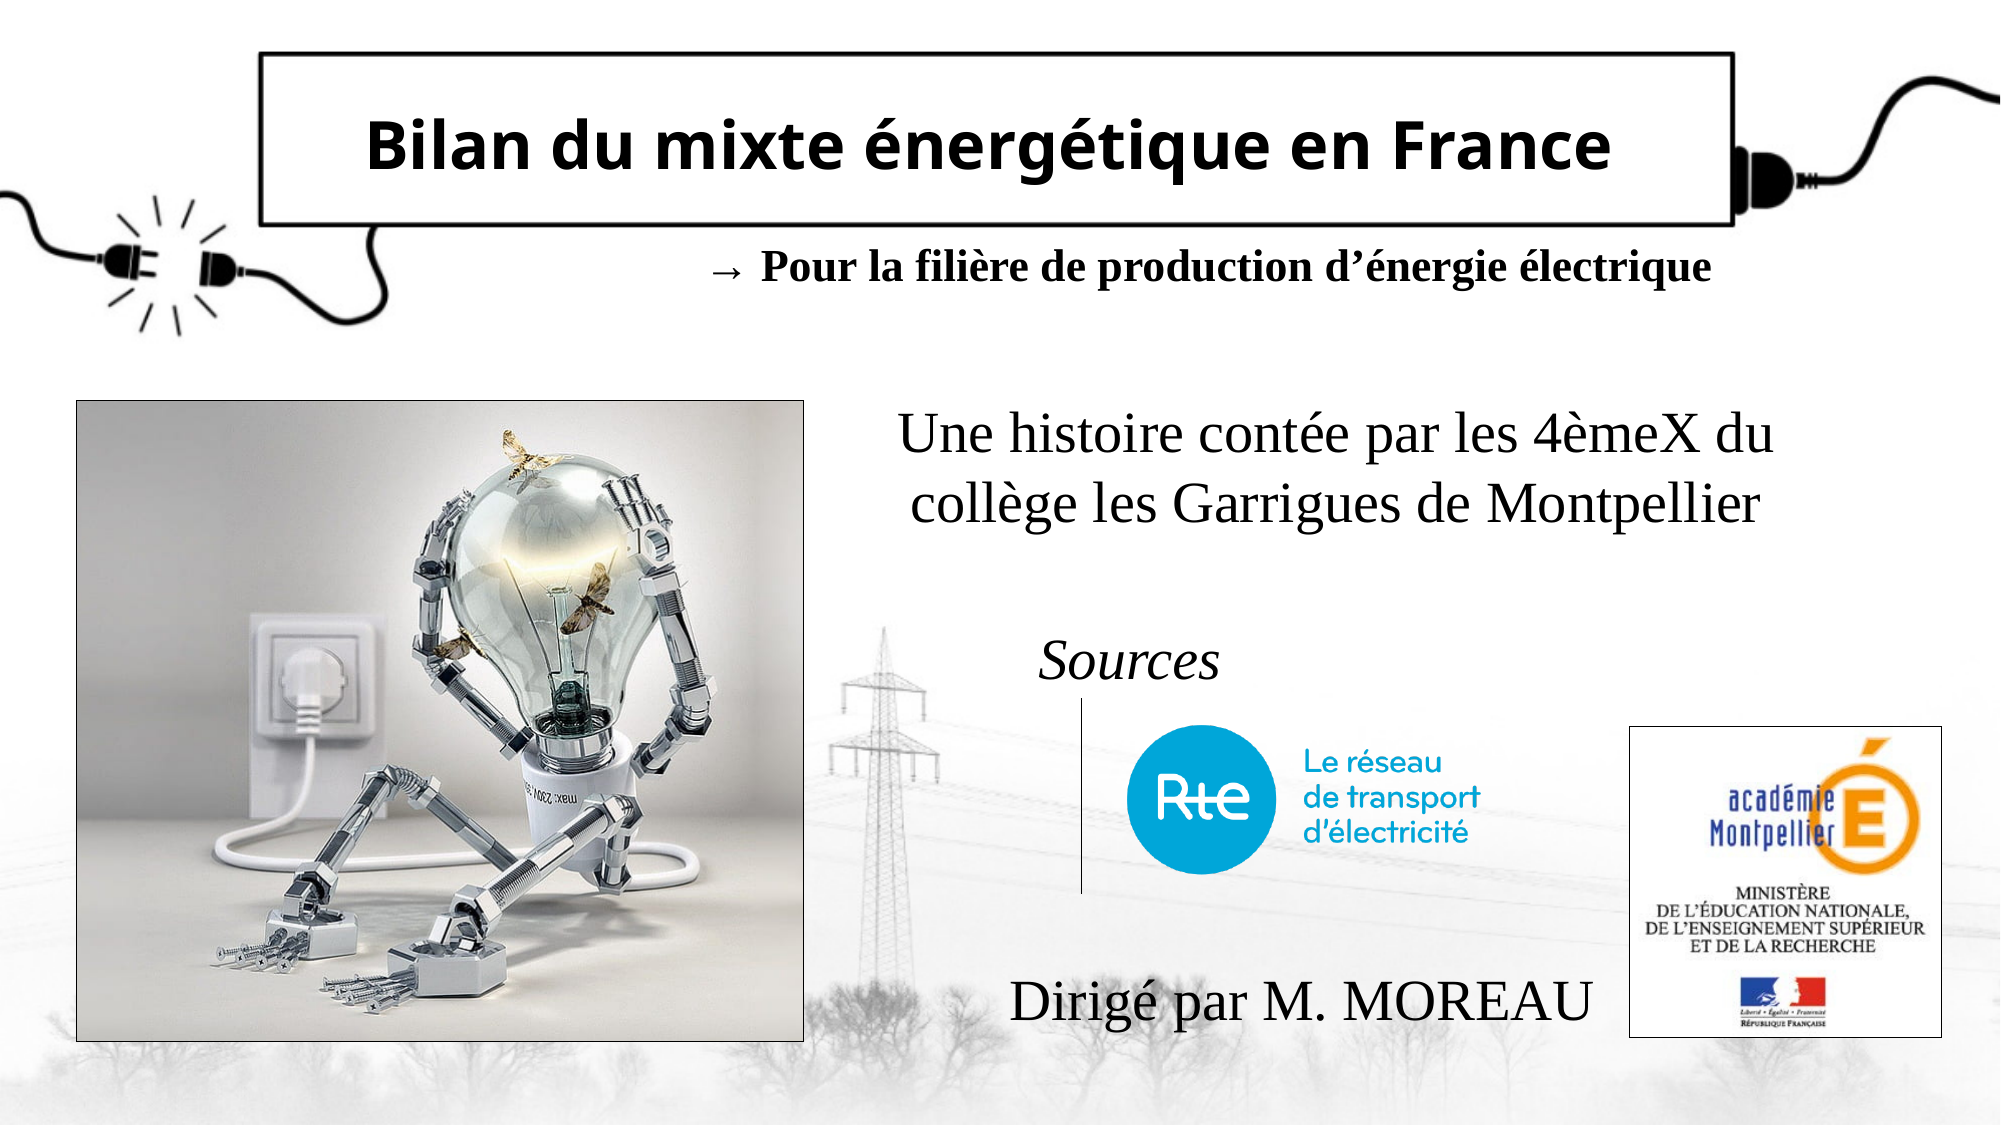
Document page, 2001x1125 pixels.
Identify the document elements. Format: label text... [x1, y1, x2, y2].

text_box Bilan du mixte énergétique en France [277, 73, 1701, 215]
picture [0, 0, 2001, 1125]
text_box Dirigé par M. MOREAU [919, 955, 1685, 1040]
text_box → Pour la filière de production d’énergie électrique [624, 233, 1728, 300]
text_box Sources [925, 614, 1334, 699]
text_box Une histoire contée par les 4èmeX du collège les Garrigues de Montpellier [829, 387, 1843, 561]
